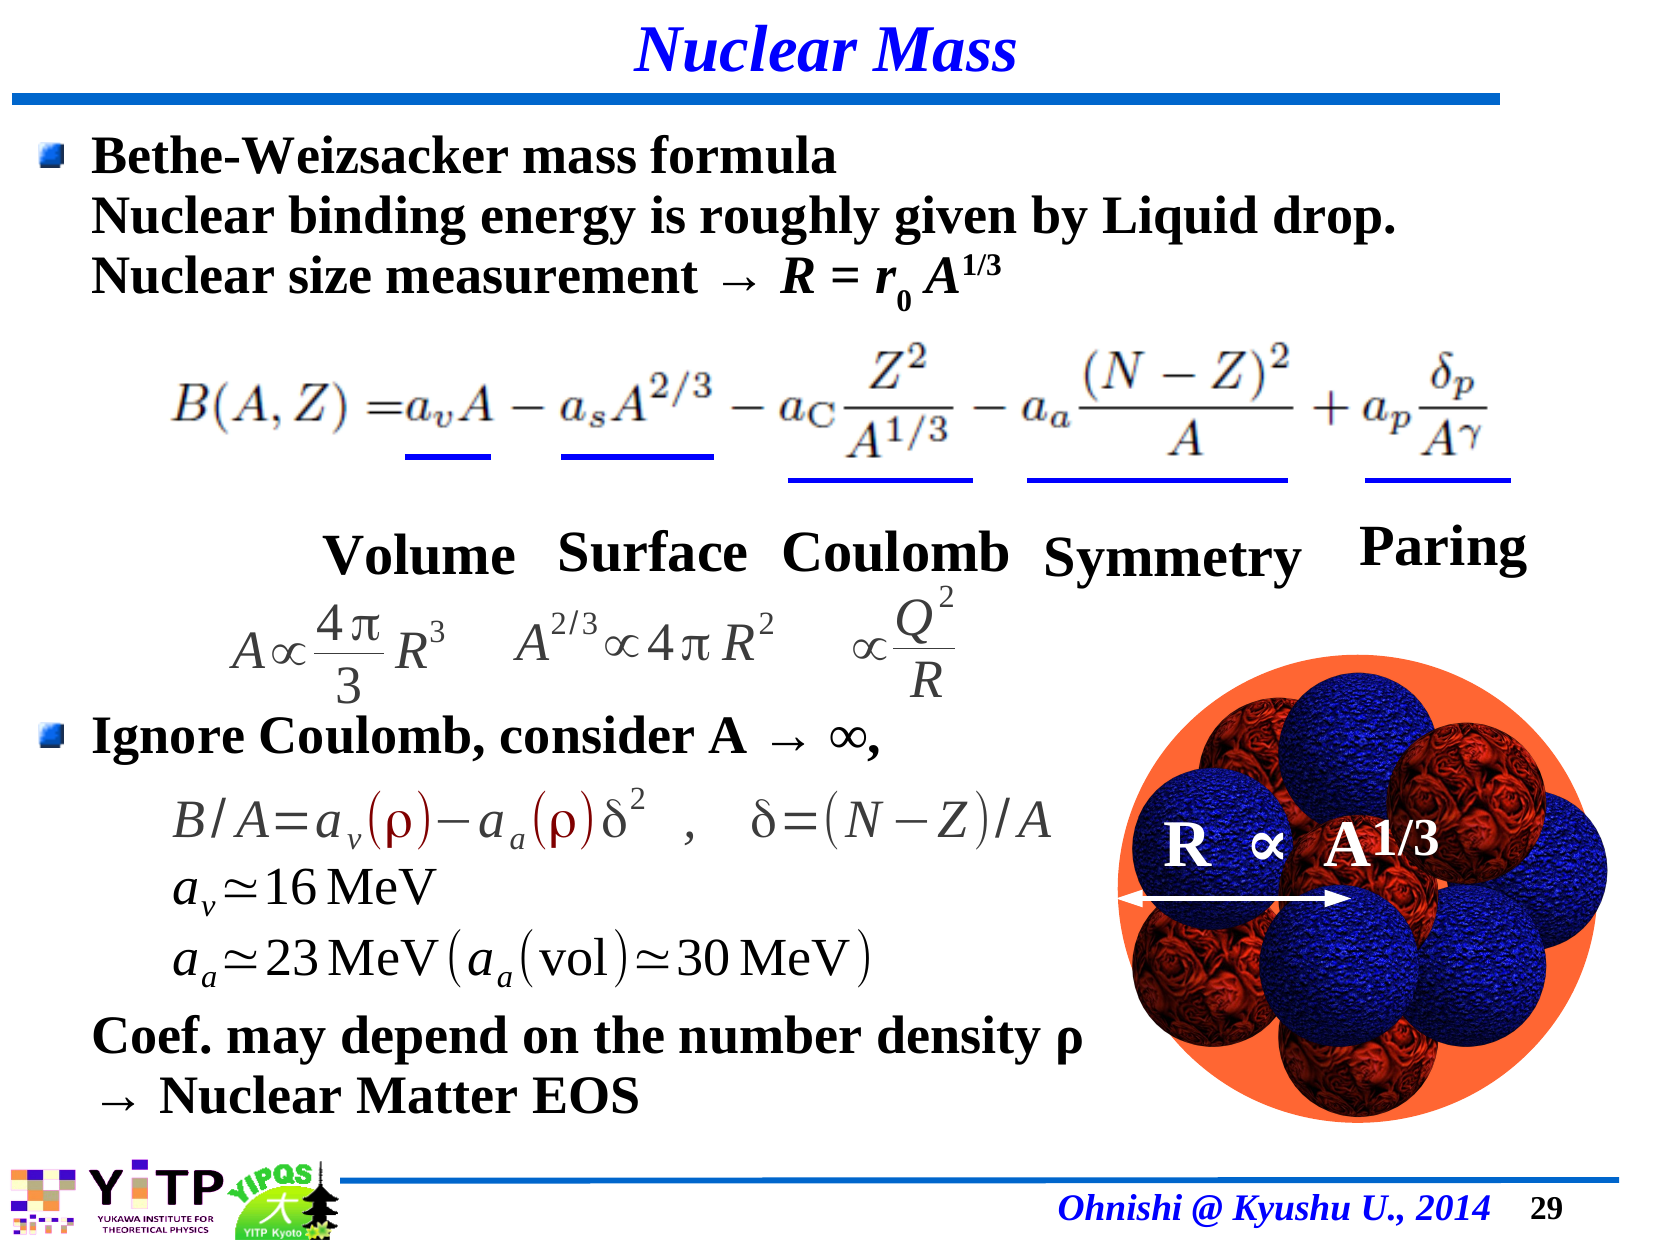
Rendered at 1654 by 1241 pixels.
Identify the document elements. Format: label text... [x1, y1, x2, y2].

text_box Symmetry [1043, 524, 1303, 591]
chart [840, 579, 964, 710]
text_box R ∝ A1/3 [1163, 806, 1527, 897]
title Nuclear Mass [0, 0, 1654, 99]
text_box [1270, 901, 1280, 915]
text_box [1176, 917, 1593, 1120]
picture [1133, 673, 1607, 1116]
text_box Volume [322, 522, 517, 589]
chart [162, 781, 1059, 996]
text_box Surface [558, 518, 750, 585]
text_box [1120, 657, 1581, 896]
text_box [1121, 901, 1156, 961]
picture [0, 1154, 340, 1241]
text_box Paring [1359, 513, 1528, 580]
picture [160, 320, 1529, 481]
list Bethe-Weizsacker mass formula Nuclear binding energy is roughly given by Liquid drop. Nuclear size measurement → R = r0 A1/3 Ignore Coulomb, consider A → ∞, Coef. may depend on the number density ρ → Nuclear Matter EOS [20, 124, 1621, 1145]
chart [221, 592, 452, 716]
chart [505, 604, 781, 673]
text_box Coulomb [781, 519, 1012, 586]
